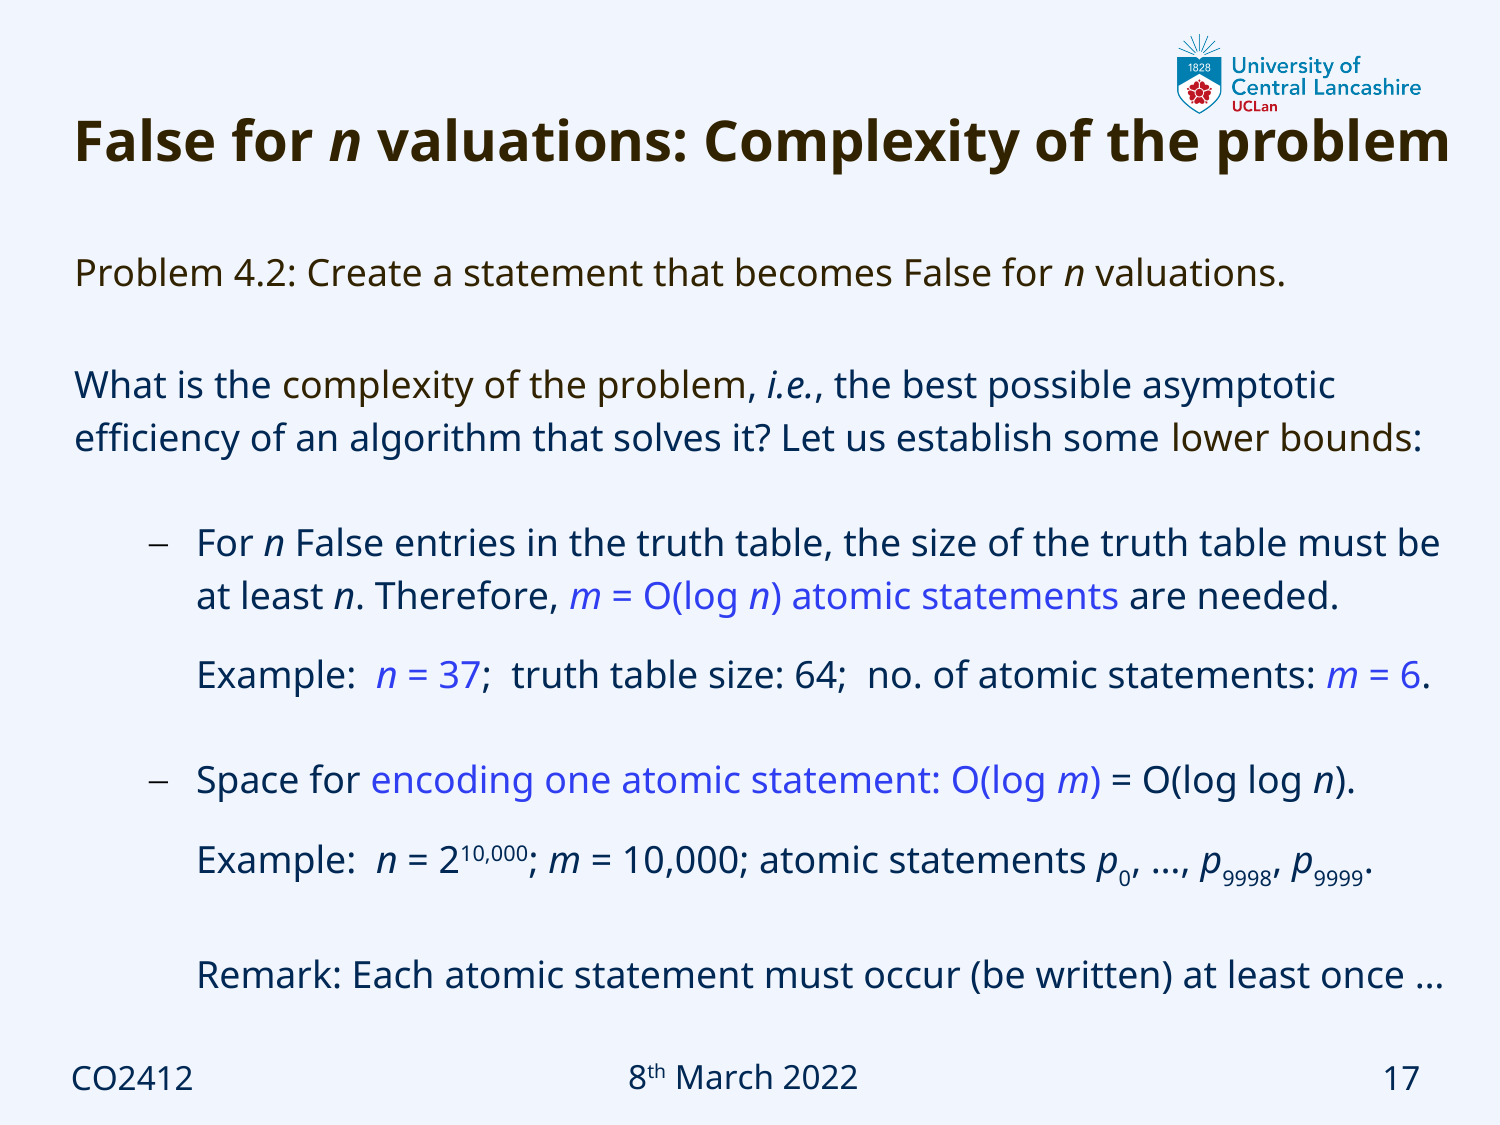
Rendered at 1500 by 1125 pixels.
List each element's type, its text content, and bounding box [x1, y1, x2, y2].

picture [1177, 34, 1421, 93]
text_box What is the complexity of the problem, i.e., the best possible asymptotic efficiency of an algorithm that solves it? Let us establish some lower bounds: For n False entries in the truth table, the size of the truth table must be at least n. Therefore, m = O(log n) atomic statements are needed. Example: n = 37; truth table size: 64; no. of atomic statements: m = 6. Space for encoding one atomic statement: O(log m) = O(log log n). Example: n = 210,000; m = 10,000; atomic statements p0, …, p9998, p9999. Remark: Each atomic statement must occur (be written) at least once … [59, 346, 1465, 1006]
text_box Problem 4.2: Create a statement that becomes False for n valuations. [59, 234, 1435, 341]
title False for n valuations: Complexity of the problem [58, 93, 1475, 186]
